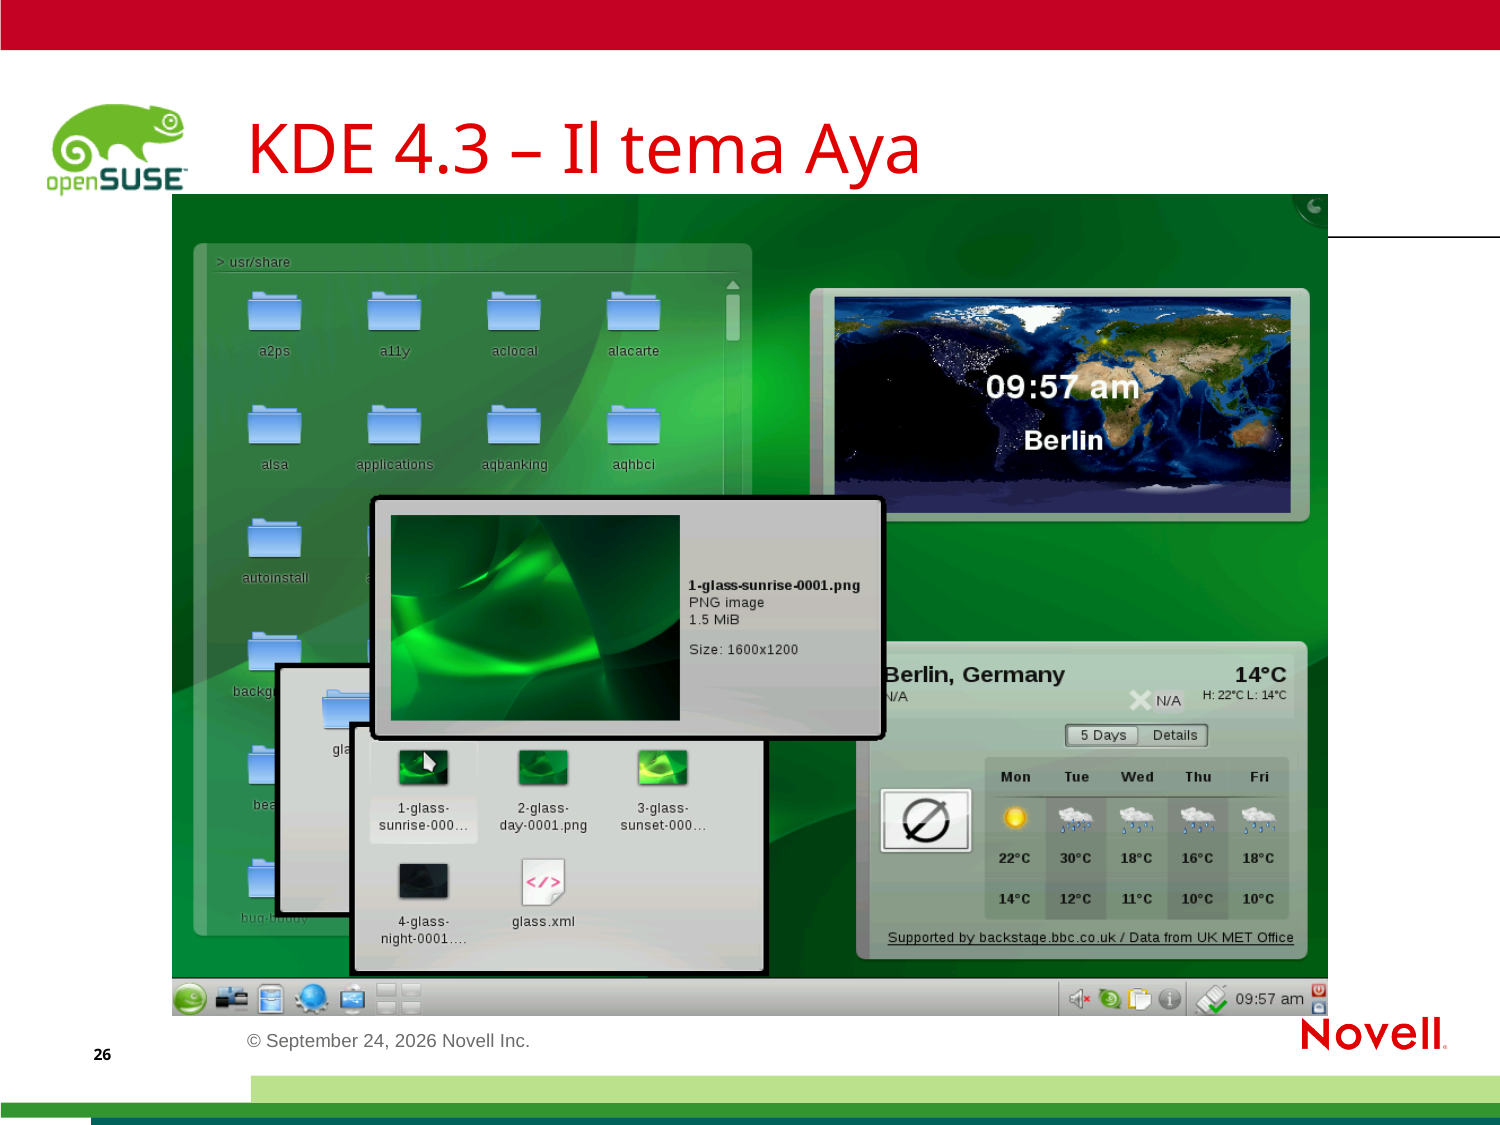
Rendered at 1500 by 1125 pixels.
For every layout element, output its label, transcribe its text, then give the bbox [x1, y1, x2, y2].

picture [47, 104, 1453, 1056]
title KDE 4.3 – Il tema Aya [246, 68, 1409, 231]
